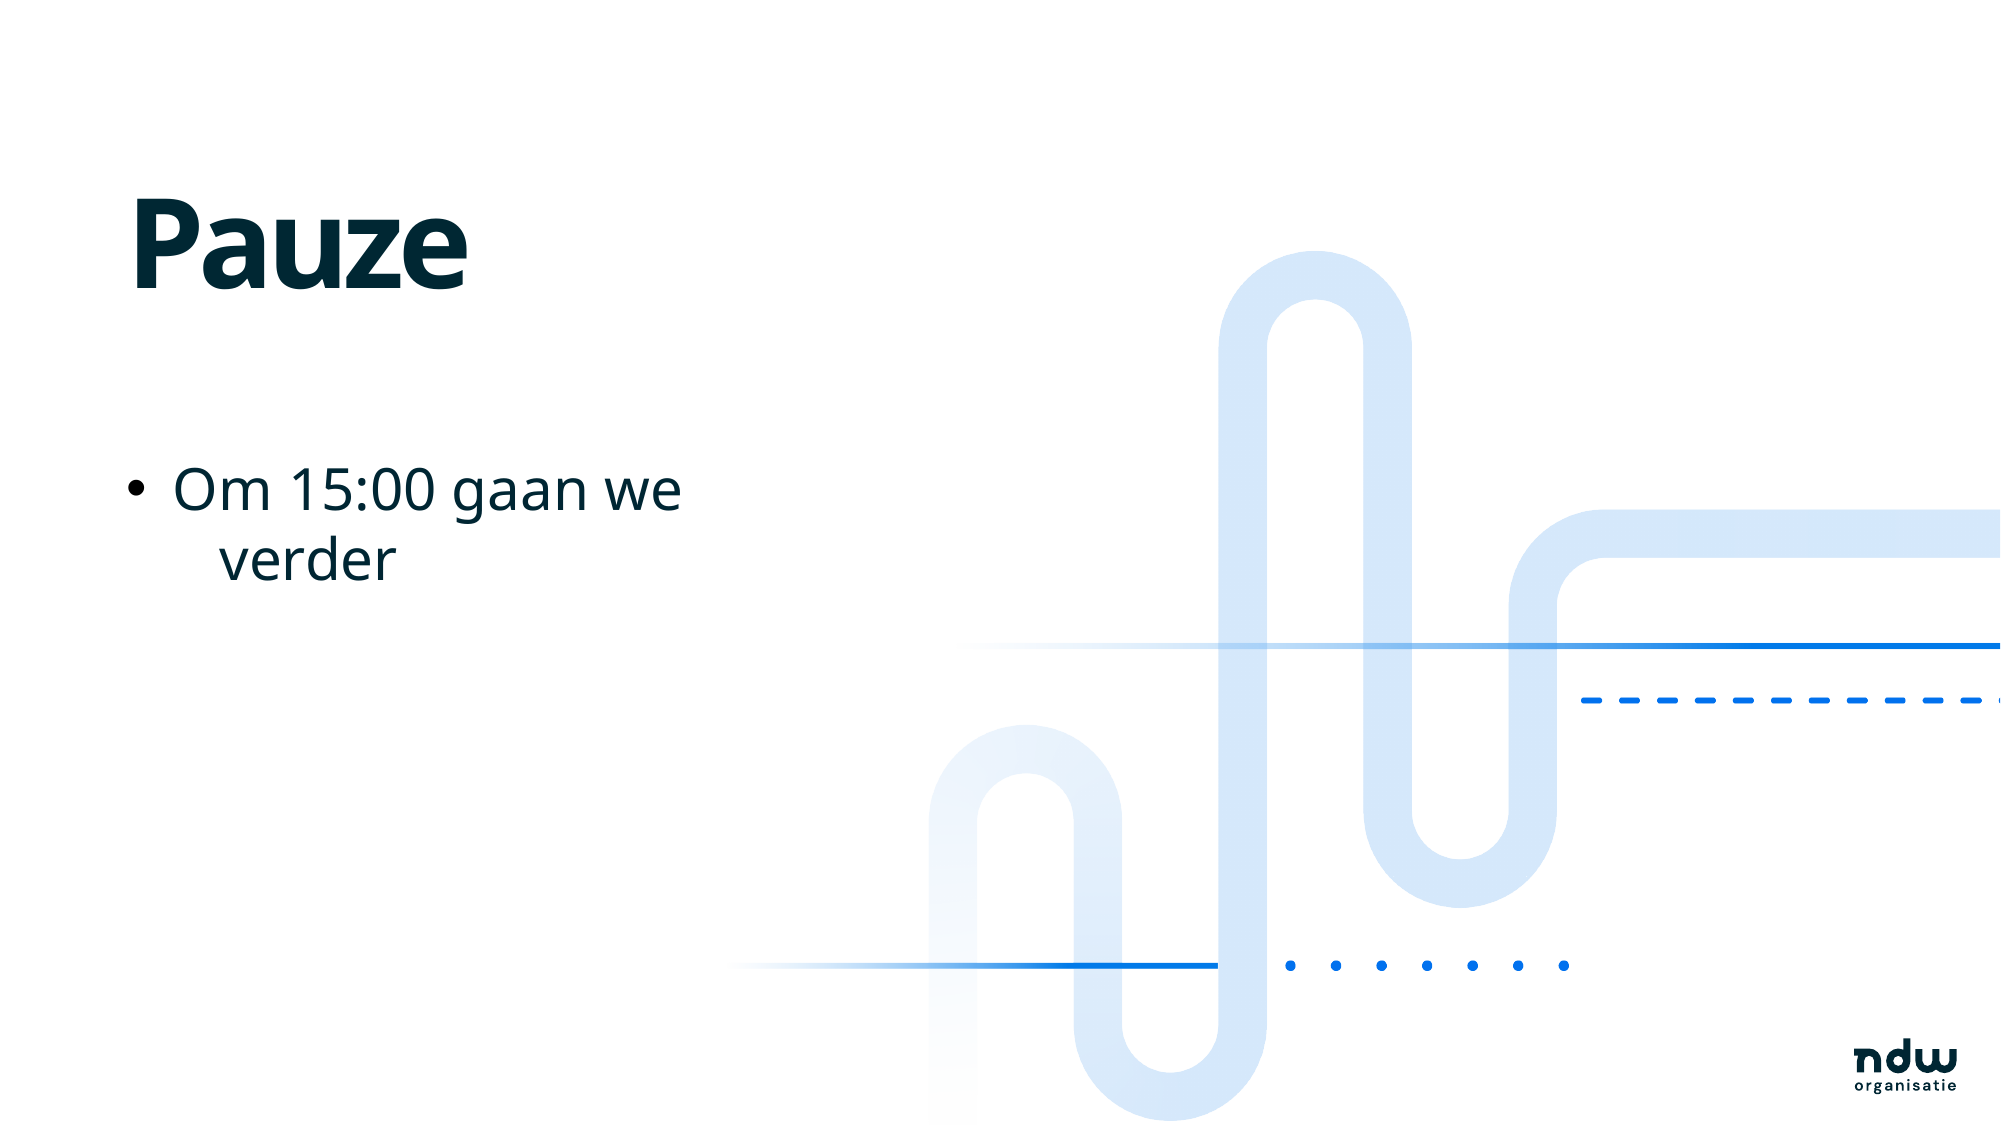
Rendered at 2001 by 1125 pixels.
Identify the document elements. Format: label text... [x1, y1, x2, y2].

title Pauze [110, 0, 1110, 506]
text_box Om 15:00 gaan we verder [110, 444, 891, 531]
